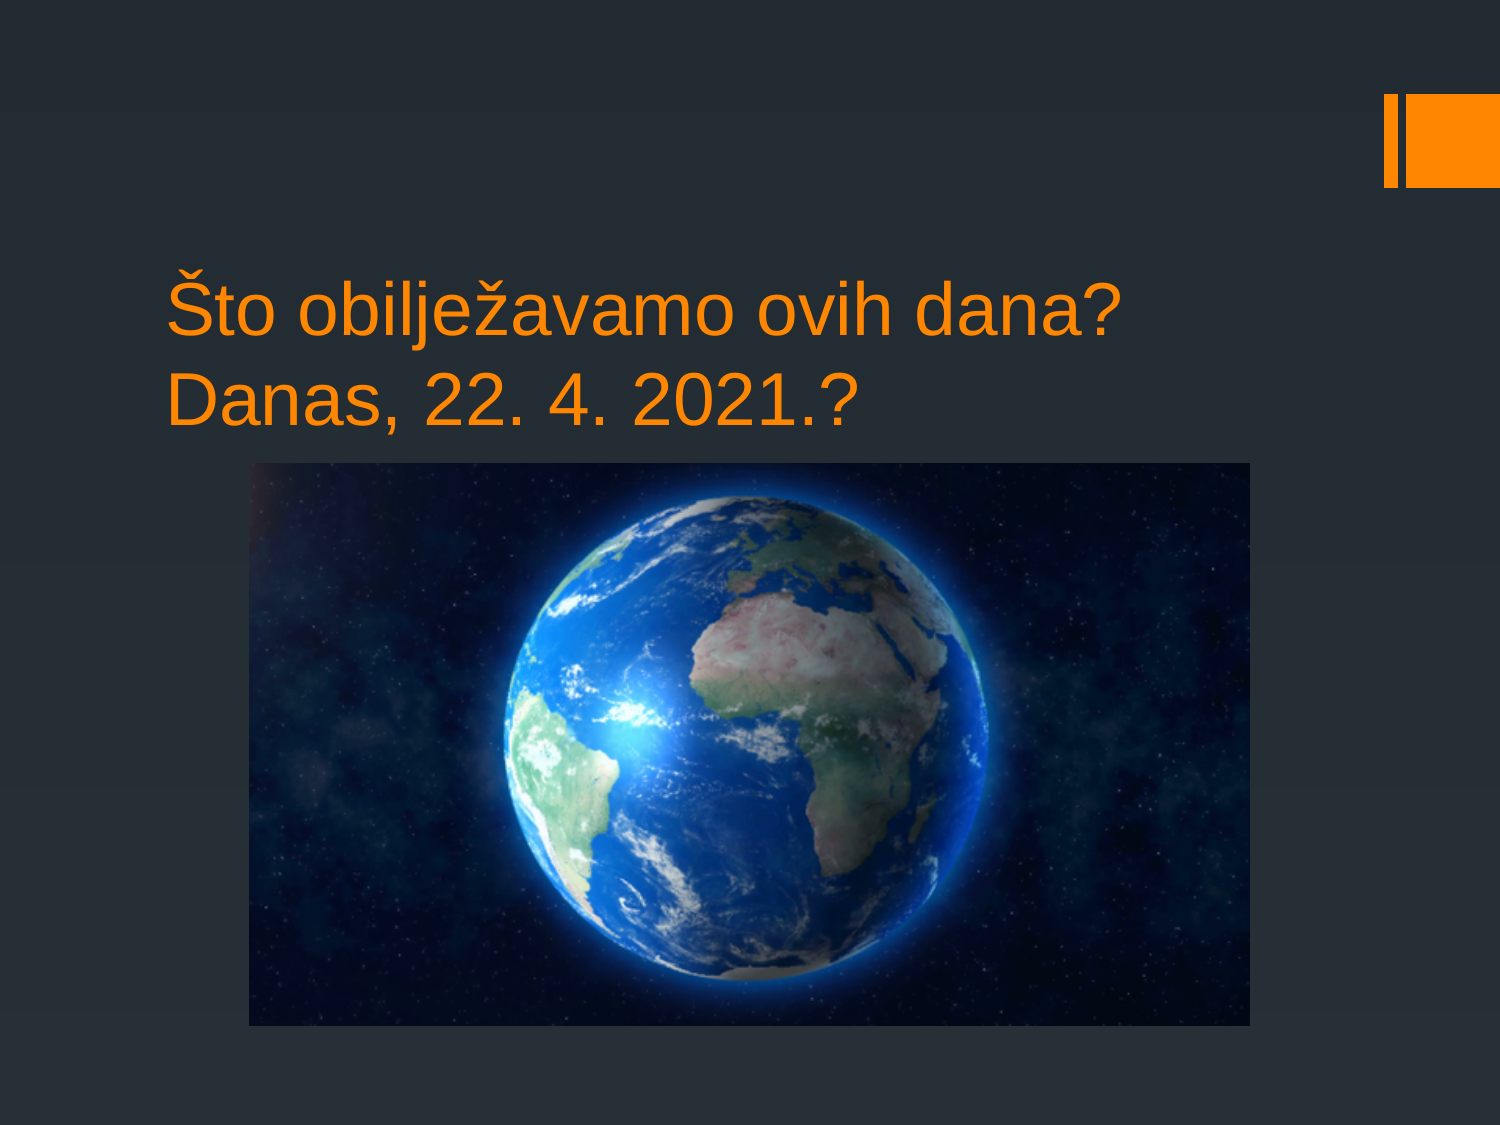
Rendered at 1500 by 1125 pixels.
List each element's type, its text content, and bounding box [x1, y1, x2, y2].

title Što obilježavamo ovih dana? Danas, 22. 4. 2021.? [150, 253, 1351, 443]
picture [249, 463, 1250, 1026]
